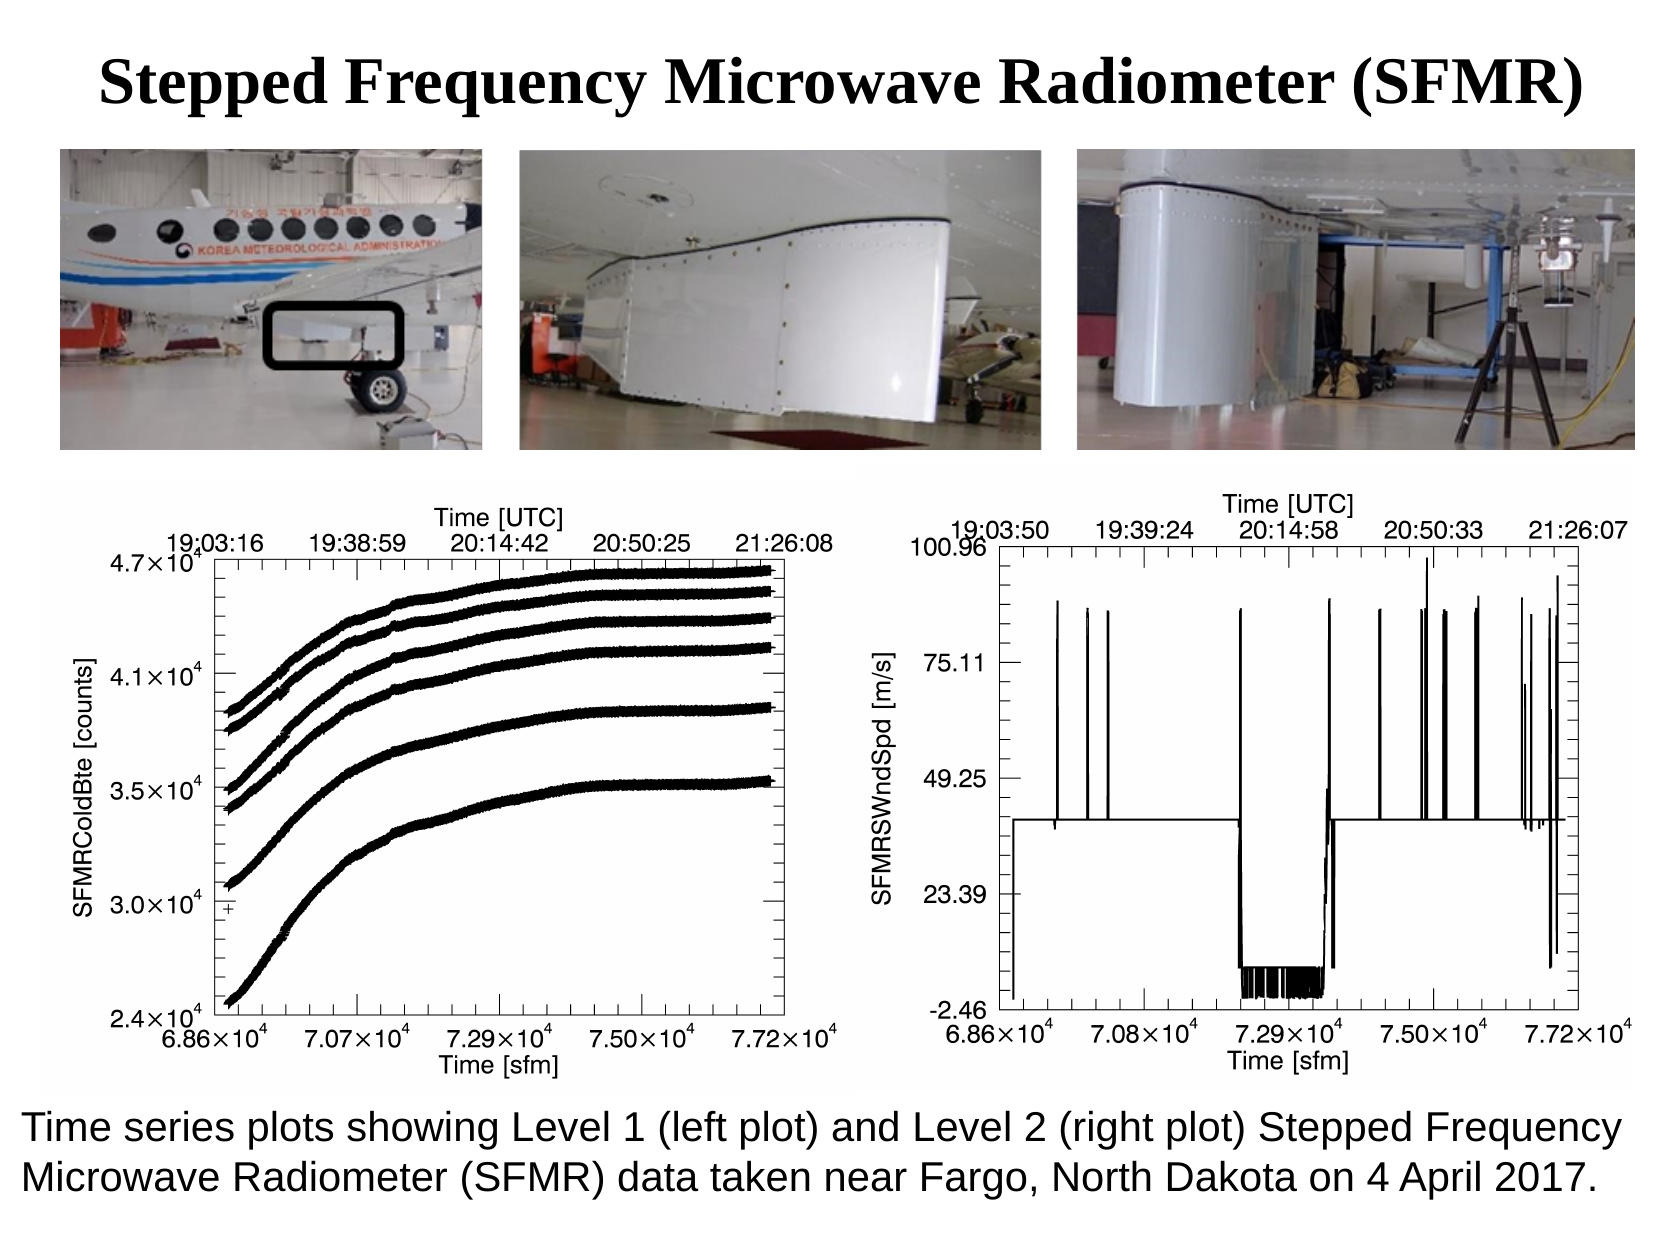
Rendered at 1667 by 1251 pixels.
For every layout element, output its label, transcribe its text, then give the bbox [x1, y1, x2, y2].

picture [854, 465, 1634, 1091]
picture [42, 480, 852, 1095]
picture [60, 149, 1636, 451]
title Stepped Frequency Microwave Radiometer (SFMR) [0, 21, 1667, 136]
text_box Time series plots showing Level 1 (left plot) and Level 2 (right plot) Stepped Frequency Microwave Radiometer (SFMR) data taken near Fargo, North Dakota on 4 April 2017. [20, 1100, 1656, 1201]
